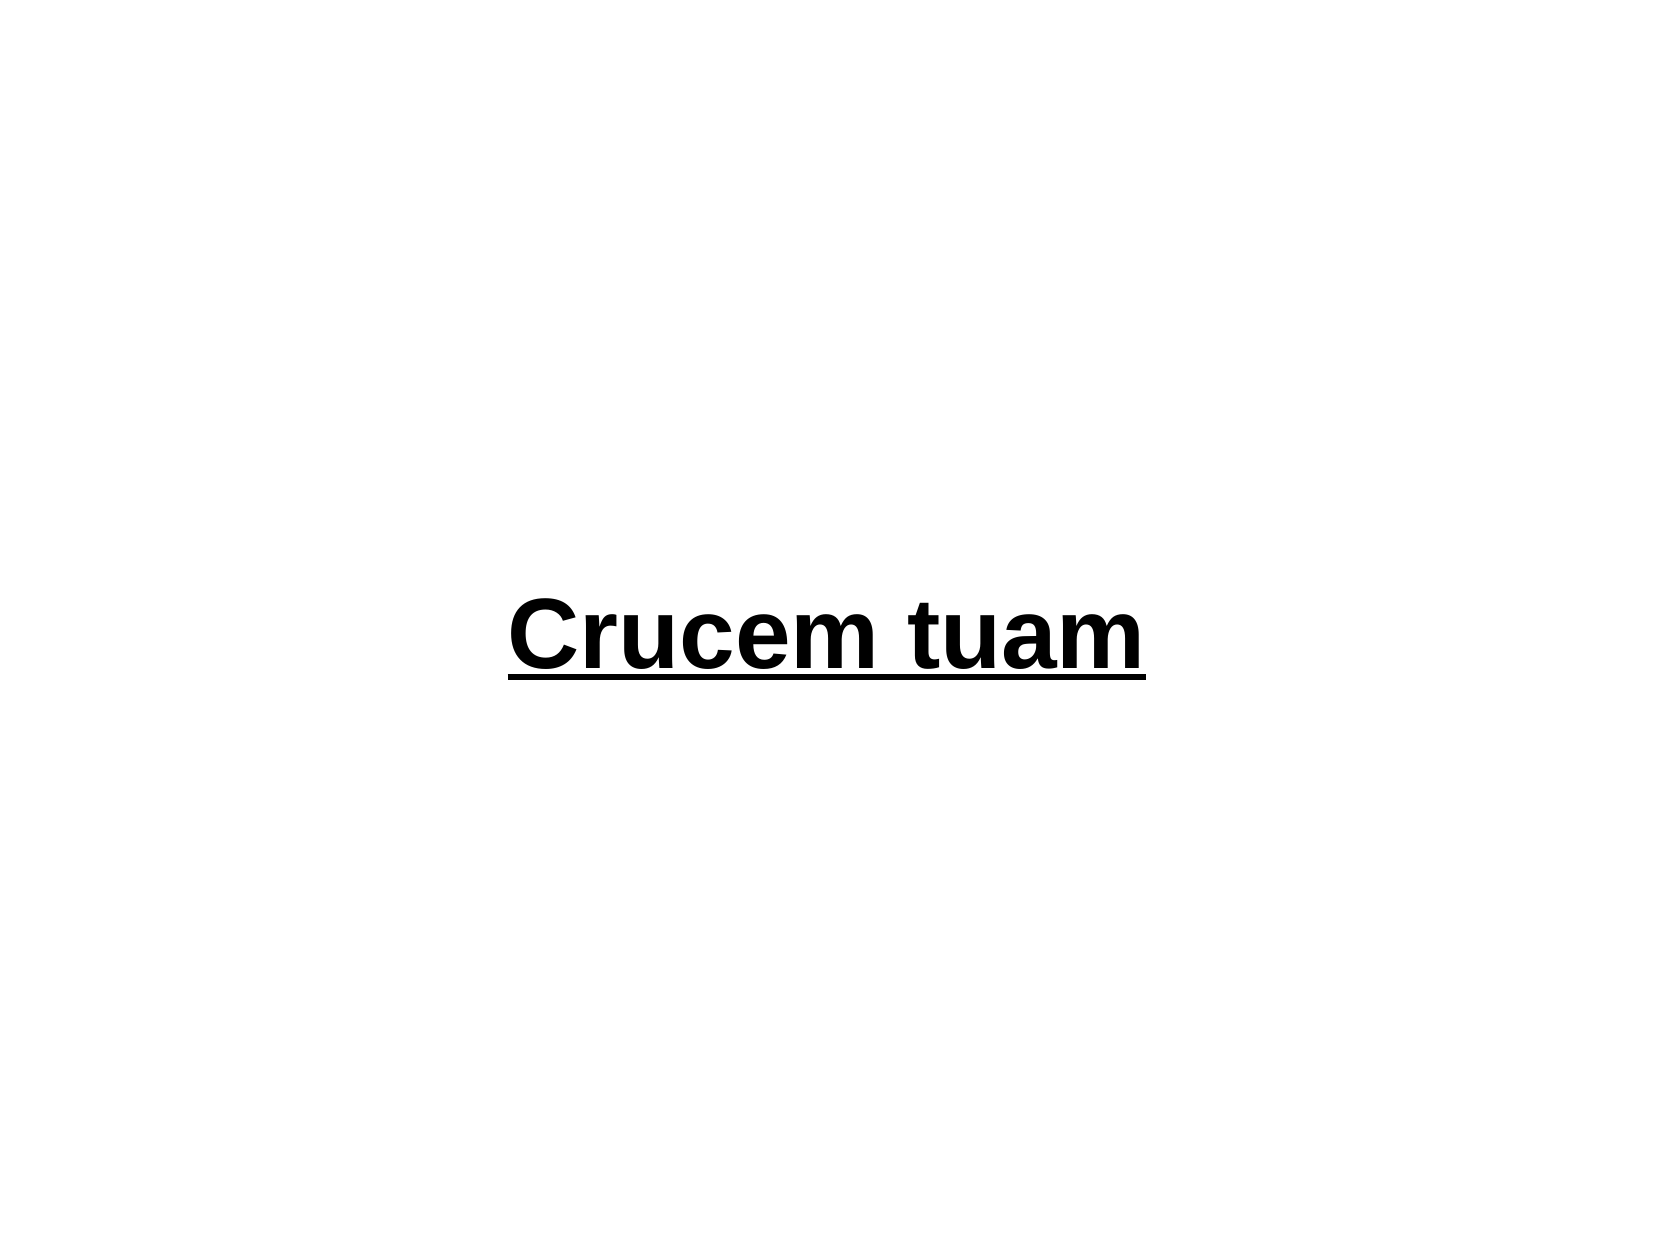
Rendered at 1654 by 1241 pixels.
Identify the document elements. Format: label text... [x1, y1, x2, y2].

subtitle Crucem tuam [0, 0, 1654, 1241]
